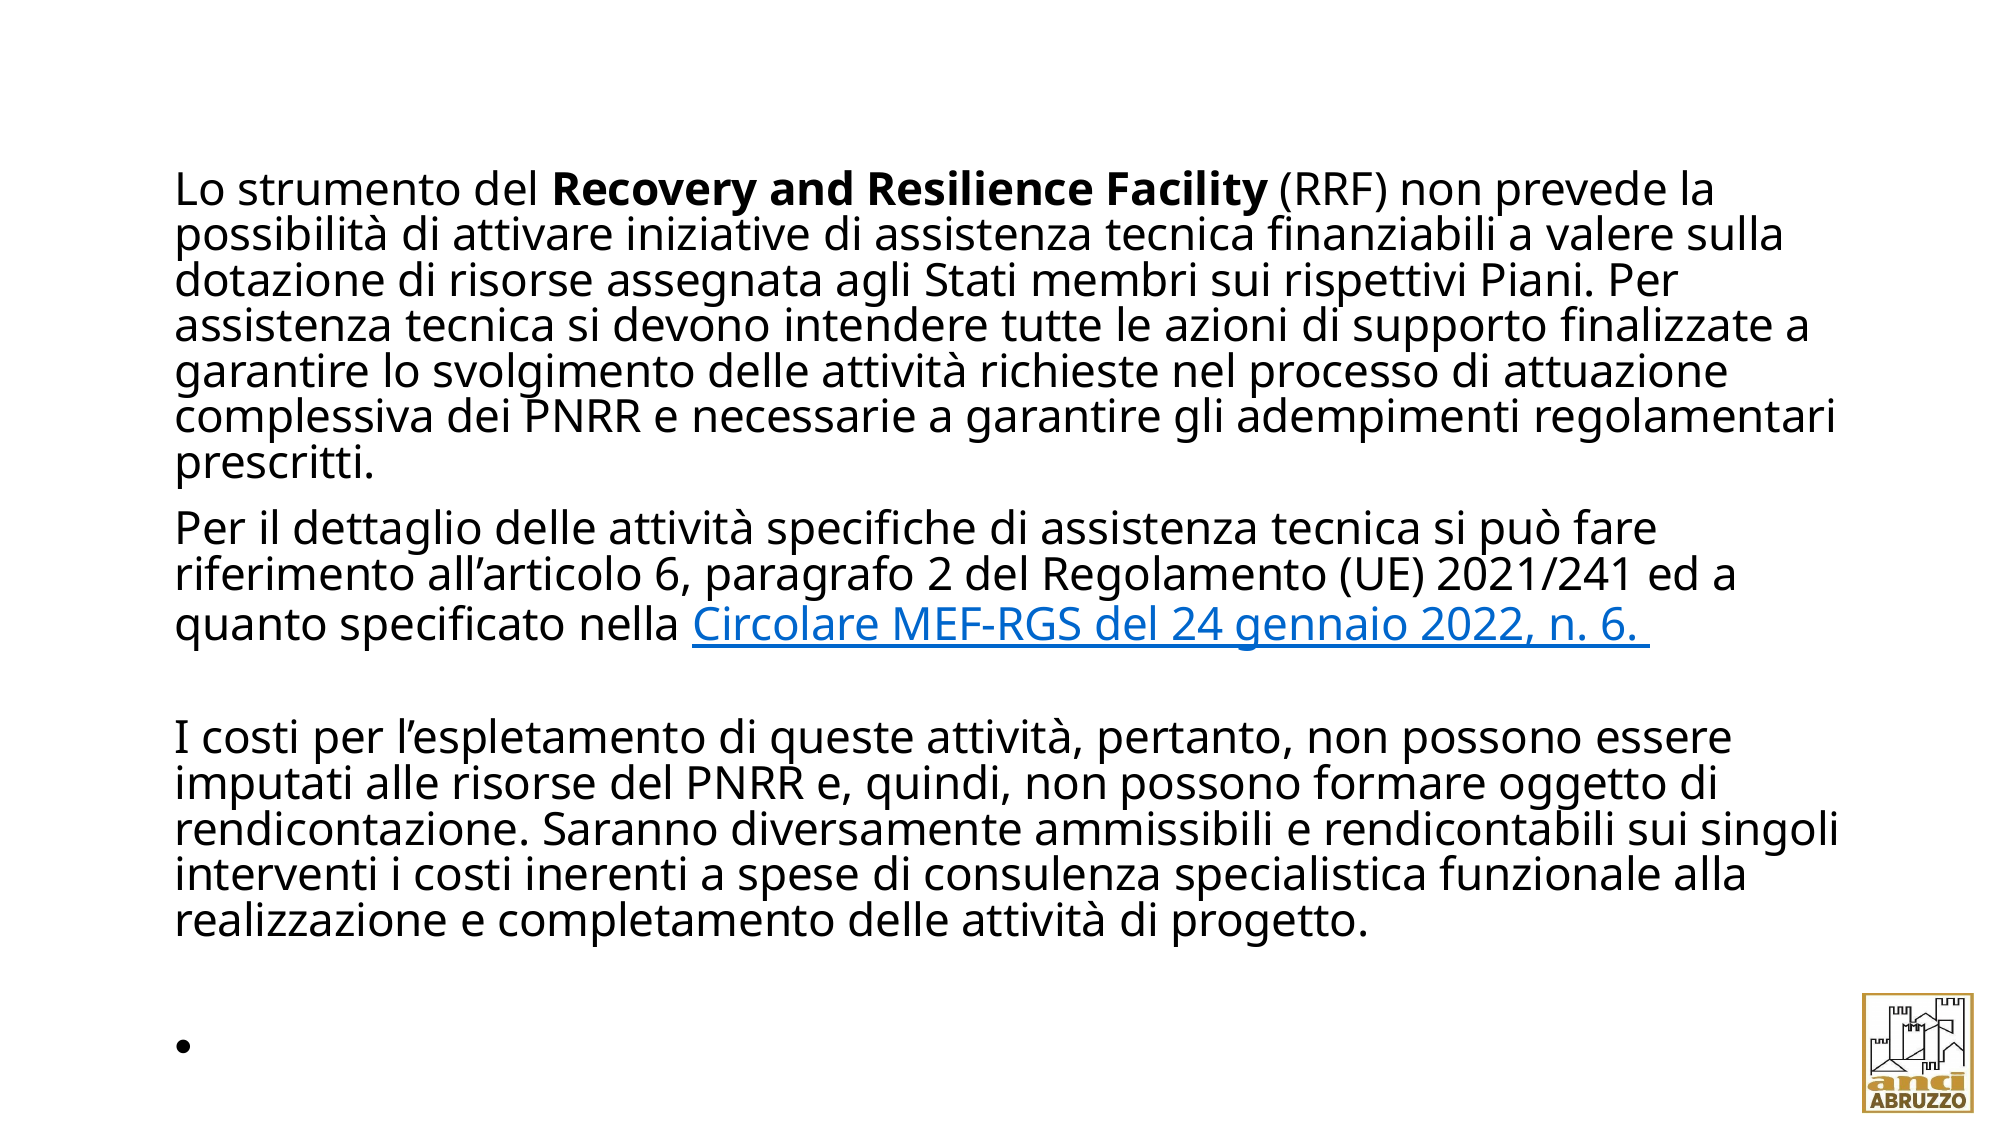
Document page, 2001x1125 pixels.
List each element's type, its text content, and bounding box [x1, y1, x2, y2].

list Lo strumento del Recovery and Resilience Facility (RRF) non prevede la possibilità di attivare iniziative di assistenza tecnica finanziabili a valere sulla dotazione di risorse assegnata agli Stati membri sui rispettivi Piani. Per assistenza tecnica si devono intendere tutte le azioni di supporto finalizzate a garantire lo svolgimento delle attività richieste nel processo di attuazione complessiva dei PNRR e necessarie a garantire gli adempimenti regolamentari prescritti. Per il dettaglio delle attività specifiche di assistenza tecnica si può fare riferimento all’articolo 6, paragrafo 2 del Regolamento (UE) 2021/241 ed a quanto specificato nella Circolare MEF-RGS del 24 gennaio 2022, n. 6. I costi per l’espletamento di queste attività, pertanto, non possono essere imputati alle risorse del PNRR e, quindi, non possono formare oggetto di rendicontazione. Saranno diversamente ammissibili e rendicontabili sui singoli interventi i costi inerenti a spese di consulenza specialistica funzionale alla realizzazione e completamento delle attività di progetto. [159, 161, 1901, 1082]
